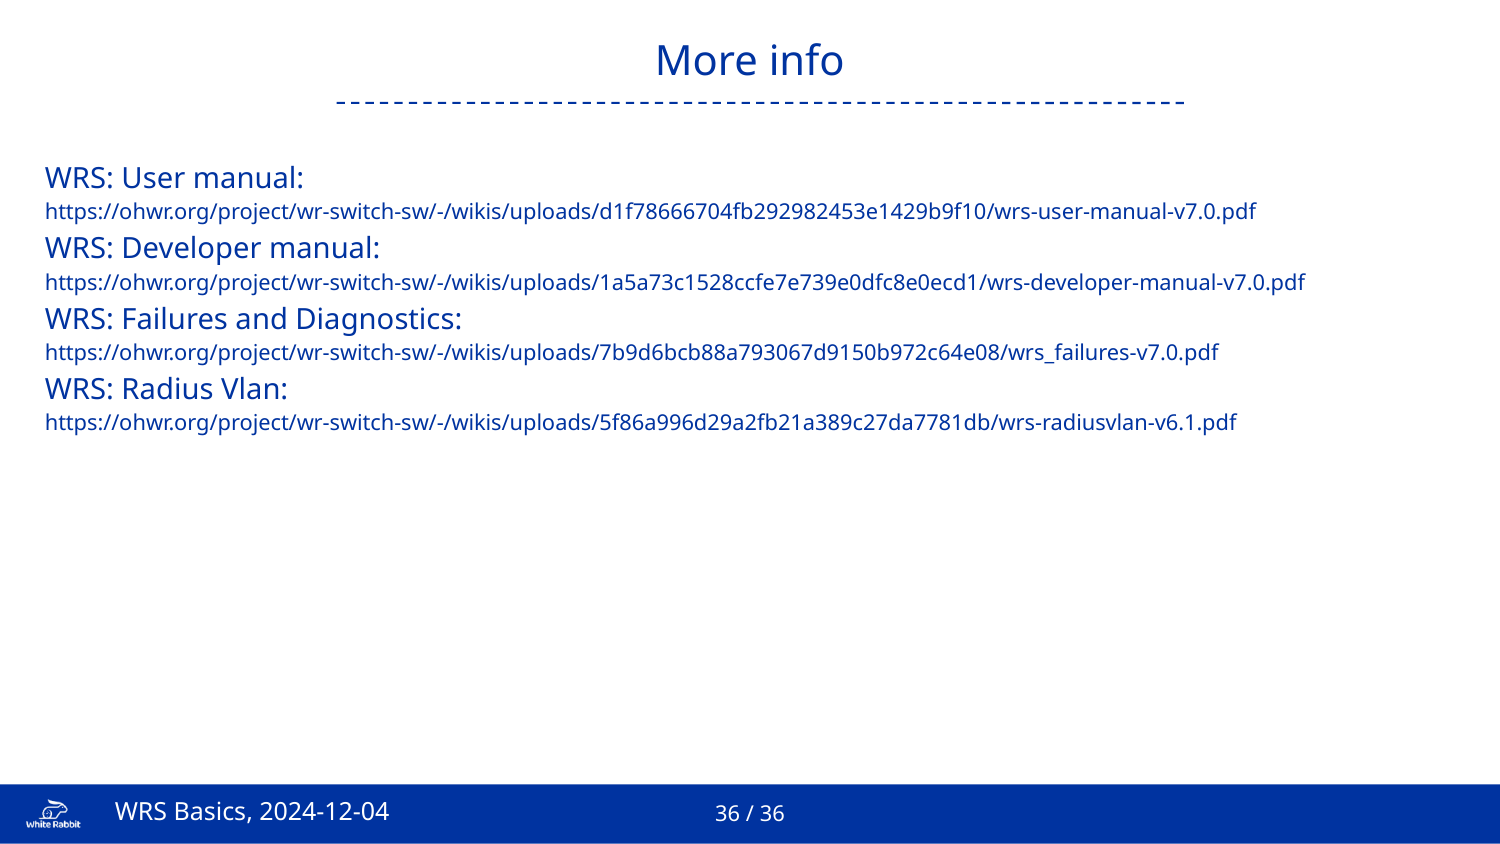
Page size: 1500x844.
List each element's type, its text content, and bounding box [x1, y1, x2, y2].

text_box WRS: User manual: https://ohwr.org/project/wr-switch-sw/-/wikis/uploads/d1f78666704fb292982453e1429b9f10/wrs-user-manual-v7.0.pdf WRS: Developer manual: https://ohwr.org/project/wr-switch-sw/-/wikis/uploads/1a5a73c1528ccfe7e739e0dfc8e0ecd1/wrs-developer-manual-v7.0.pdf WRS: Failures and Diagnostics: https://ohwr.org/project/wr-switch-sw/-/wikis/uploads/7b9d6bcb88a793067d9150b972c64e08/wrs_failures-v7.0.pdf WRS: Radius Vlan: https://ohwr.org/project/wr-switch-sw/-/wikis/uploads/5f86a996d29a2fb21a389c27da7781db/wrs-radiusvlan-v6.1.pdf [30, 146, 1447, 443]
title More info [0, 0, 1500, 117]
slide_number <number> / 36 [0, 791, 1500, 837]
